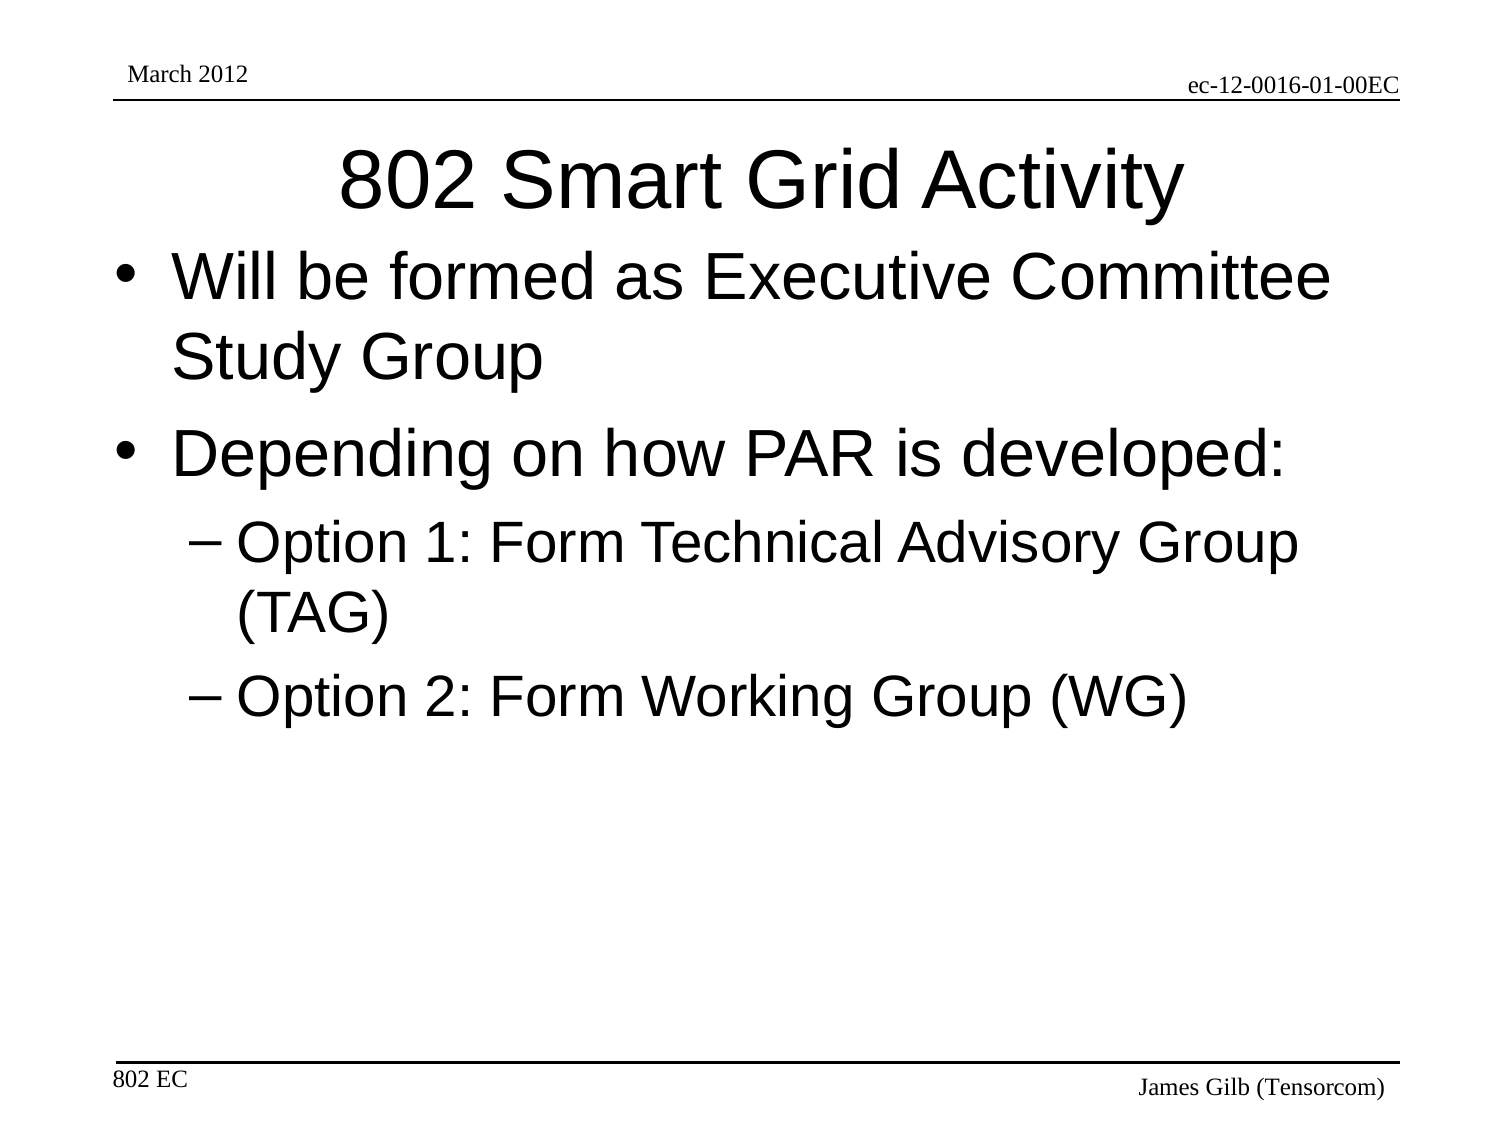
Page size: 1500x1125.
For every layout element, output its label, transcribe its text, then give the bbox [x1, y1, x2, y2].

title 802 Smart Grid Activity [125, 112, 1401, 238]
list Will be formed as Executive Committee Study Group Depending on how PAR is developed: Option 1: Form Technical Advisory Group (TAG) Option 2: Form Working Group (WG) [99, 224, 1375, 968]
